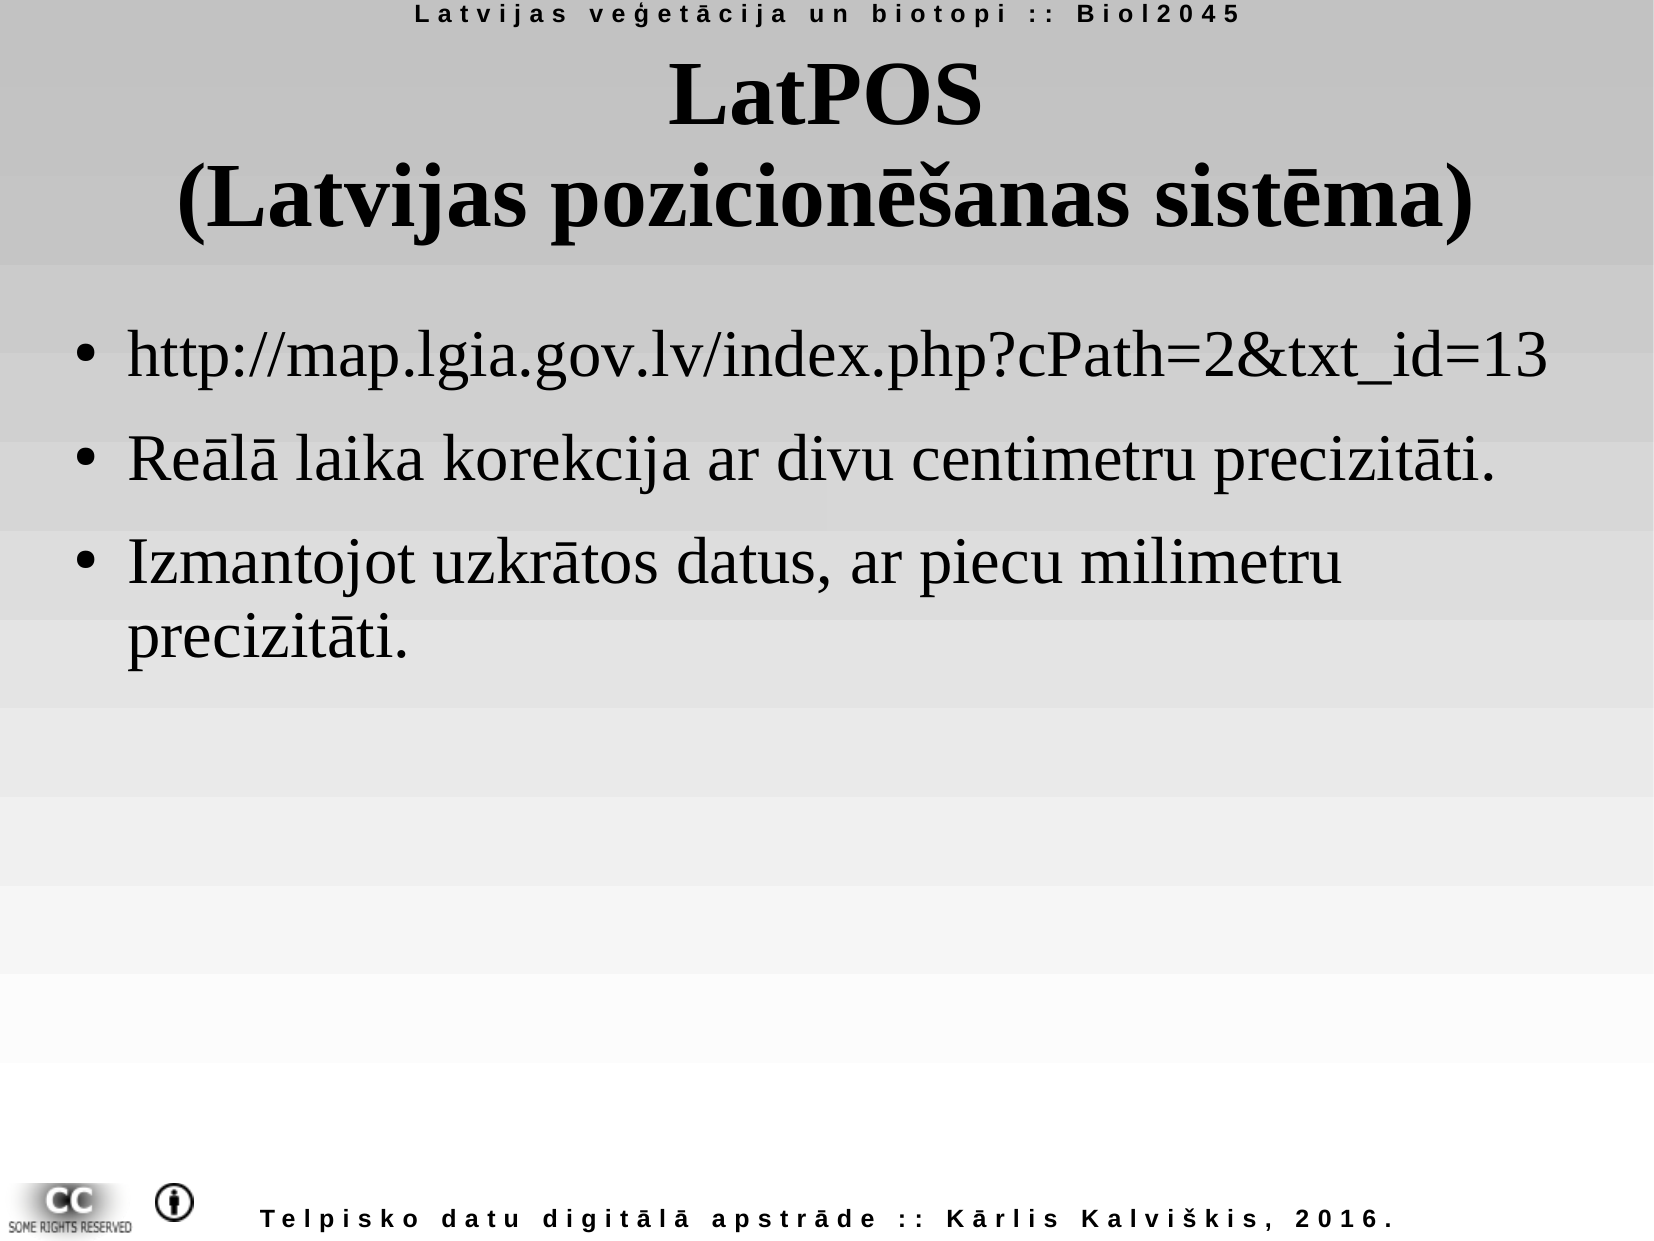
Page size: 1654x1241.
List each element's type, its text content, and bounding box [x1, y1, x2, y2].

title LatPOS (Latvijas pozicionēšanas sistēma) [0, 1, 1654, 287]
picture [0, 287, 1654, 1241]
list http://map.lgia.gov.lv/index.php?cPath=2&txt_id=13 Reālā laika korekcija ar divu centimetru precizitāti. Izmantojot uzkrātos datus, ar piecu milimetru precizitāti. [56, 317, 1600, 1175]
